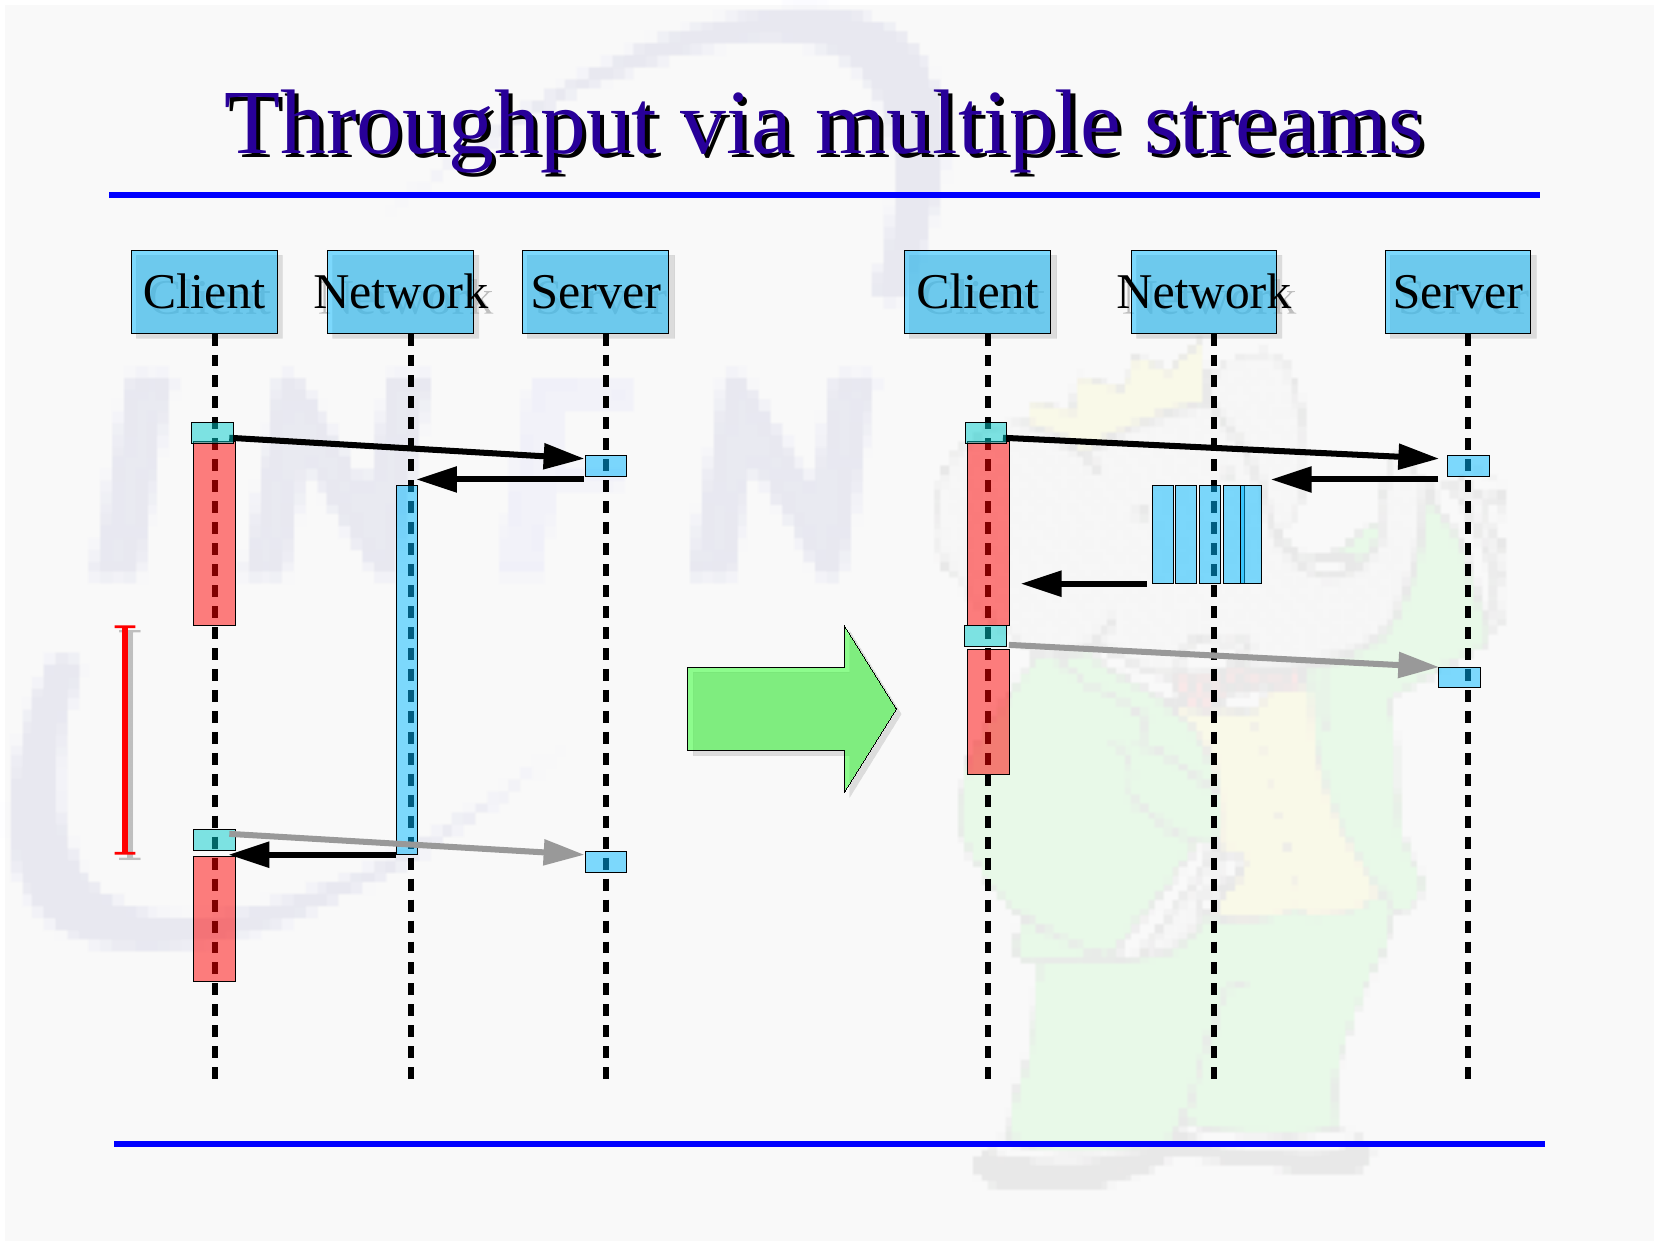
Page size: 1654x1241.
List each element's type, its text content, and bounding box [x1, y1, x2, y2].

text_box [1199, 485, 1221, 584]
text_box [1223, 485, 1262, 584]
text_box [964, 422, 1010, 647]
text_box Network [1131, 250, 1277, 334]
title Prefetching [0, 0, 1654, 1241]
text_box [191, 422, 236, 626]
text_box Server [522, 250, 669, 334]
text_box [967, 649, 1010, 775]
text_box [396, 485, 418, 841]
text_box Client [131, 250, 278, 334]
text_box [687, 625, 897, 793]
title Throughput via multiple streams [119, 59, 1532, 187]
text_box [585, 851, 627, 873]
text_box [1447, 455, 1490, 477]
text_box [1438, 667, 1481, 688]
text_box Server [1385, 250, 1531, 334]
text_box [585, 455, 627, 477]
text_box Client [904, 250, 1051, 334]
text_box [193, 829, 236, 851]
text_box [1175, 485, 1197, 584]
text_box [396, 847, 418, 855]
text_box [1152, 485, 1174, 584]
text_box [193, 856, 236, 982]
text_box Network [327, 250, 474, 334]
